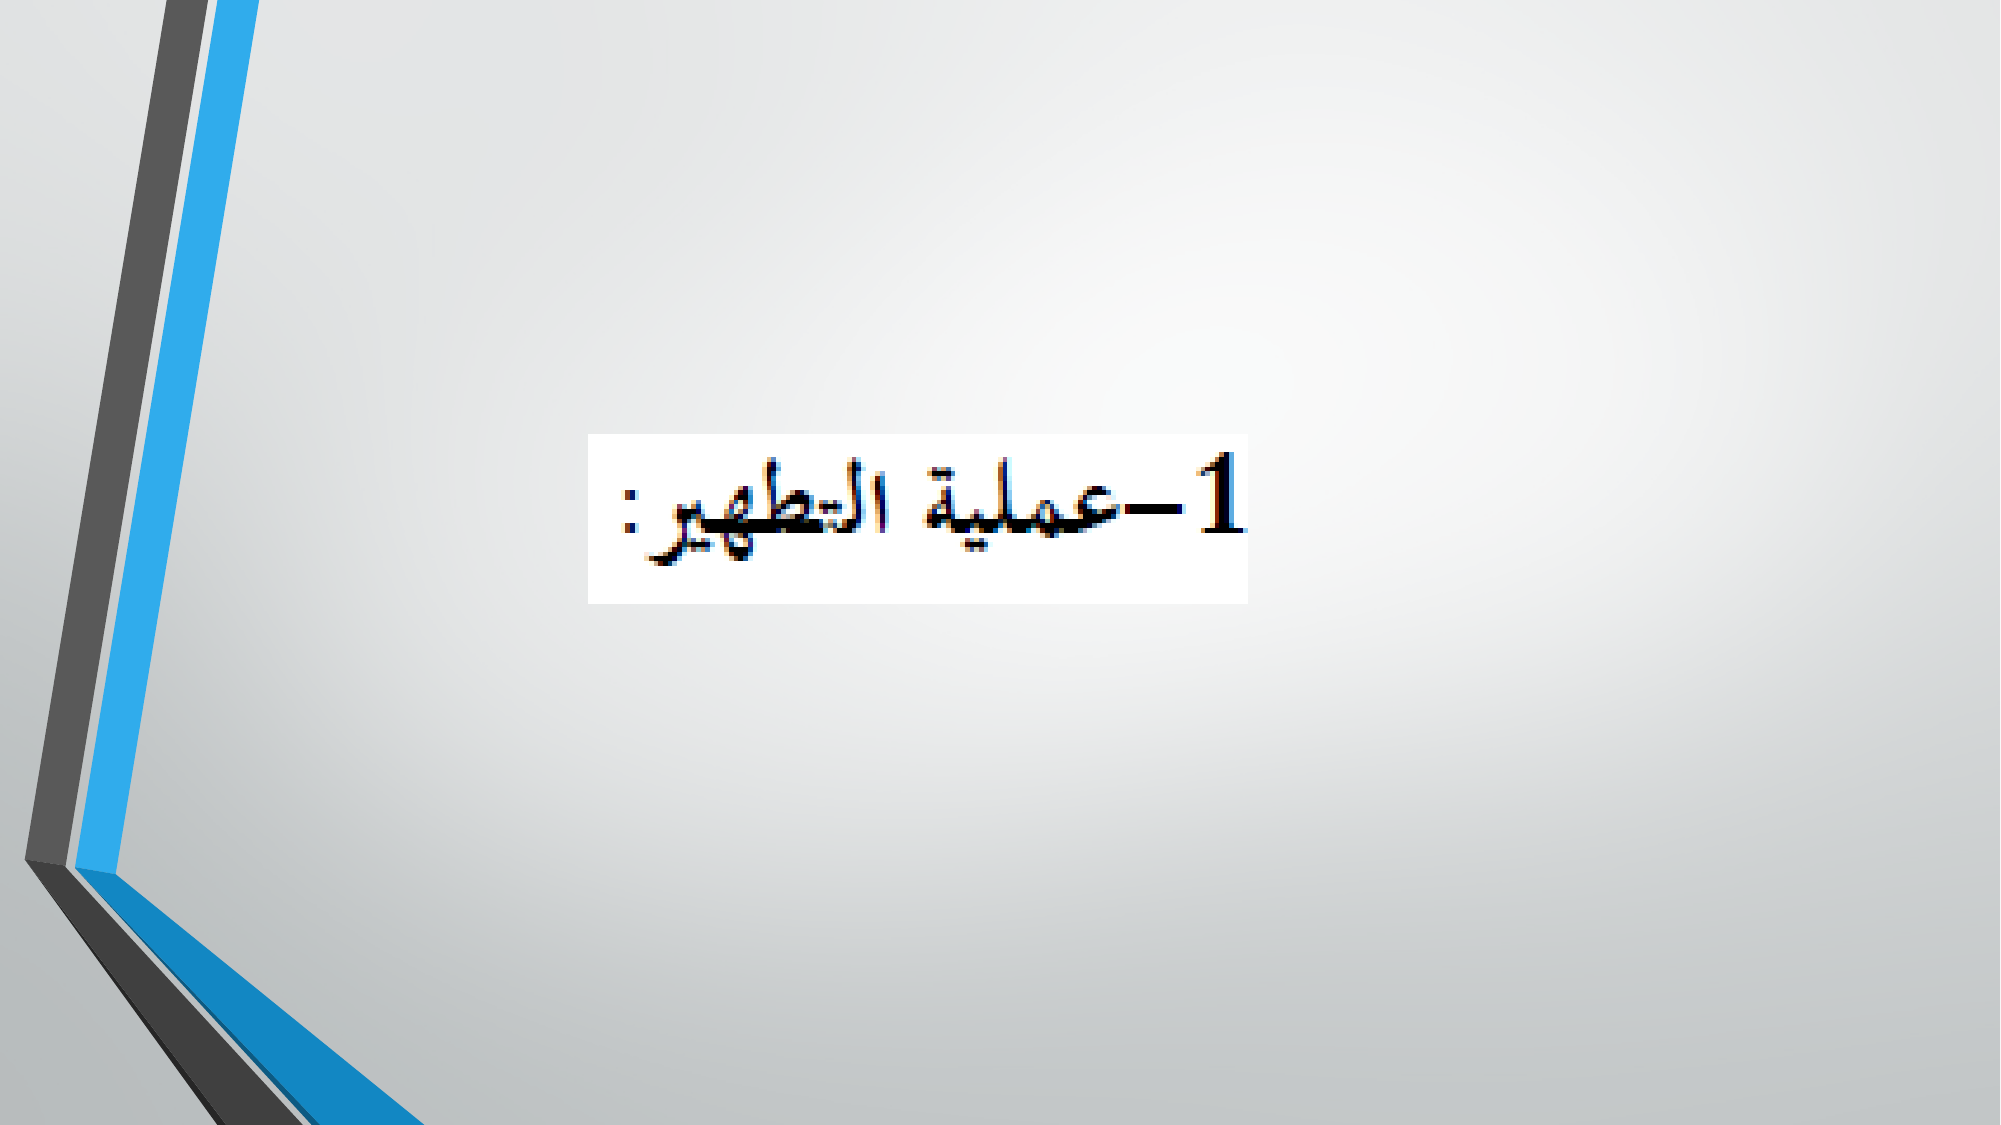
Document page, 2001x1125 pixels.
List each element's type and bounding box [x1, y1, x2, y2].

picture [588, 434, 1248, 604]
